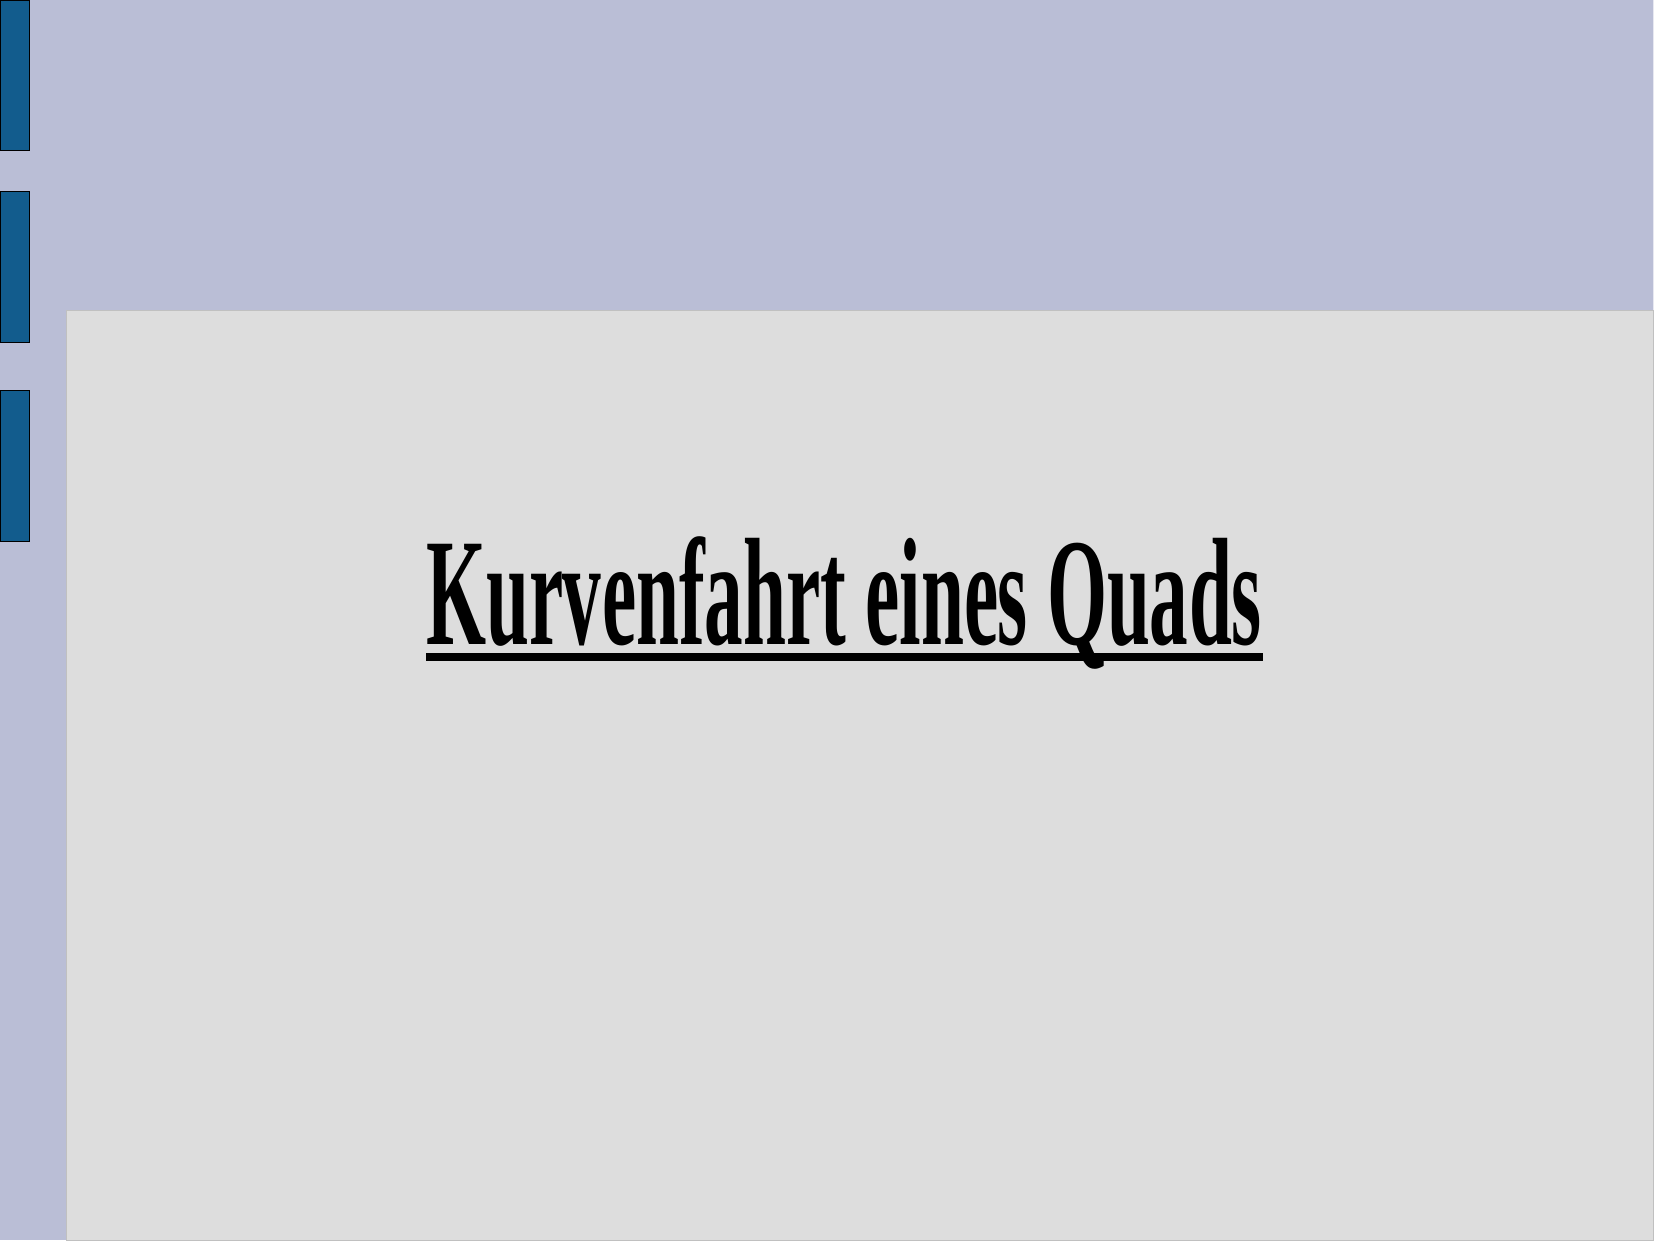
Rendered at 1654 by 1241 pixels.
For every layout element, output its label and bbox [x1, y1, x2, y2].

chart [0, 501, 1654, 1152]
